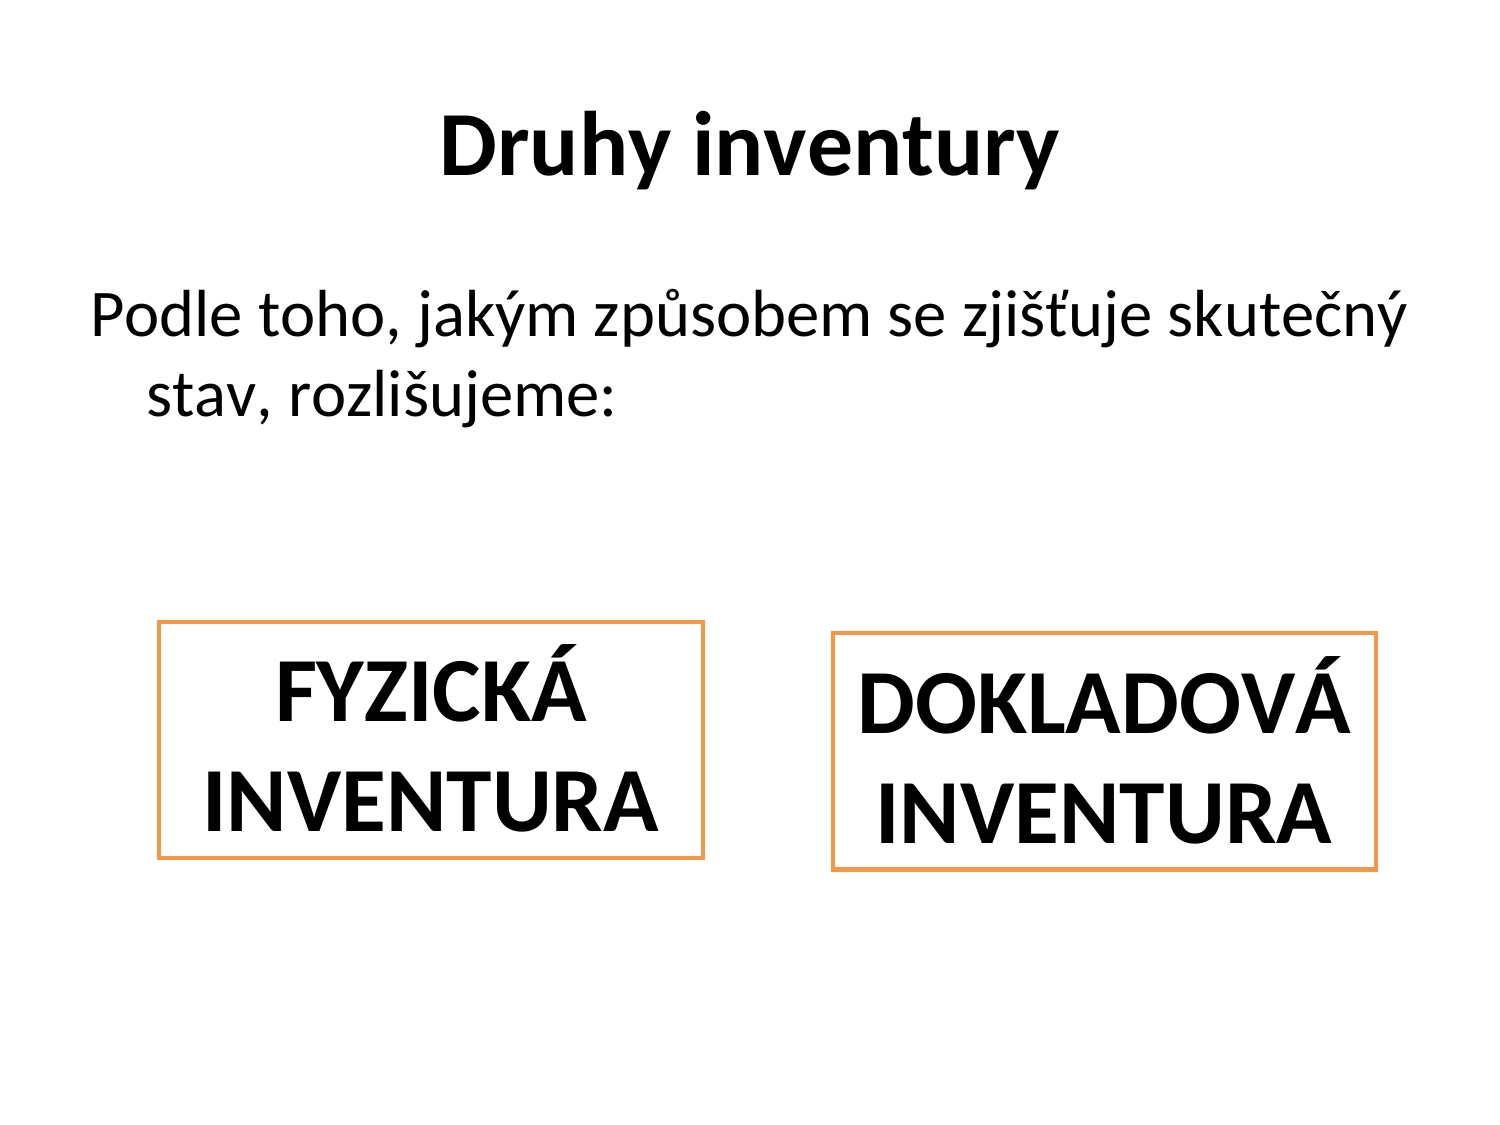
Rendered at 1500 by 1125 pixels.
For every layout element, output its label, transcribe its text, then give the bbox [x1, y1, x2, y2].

text_box FYZICKÁ INVENTURA [159, 621, 703, 858]
title Druhy inventury [75, 45, 1426, 233]
list Podle toho, jakým způsobem se zjišťuje skutečný stav, rozlišujeme: [75, 262, 1426, 1006]
text_box DOKLADOVÁ INVENTURA [832, 633, 1376, 870]
